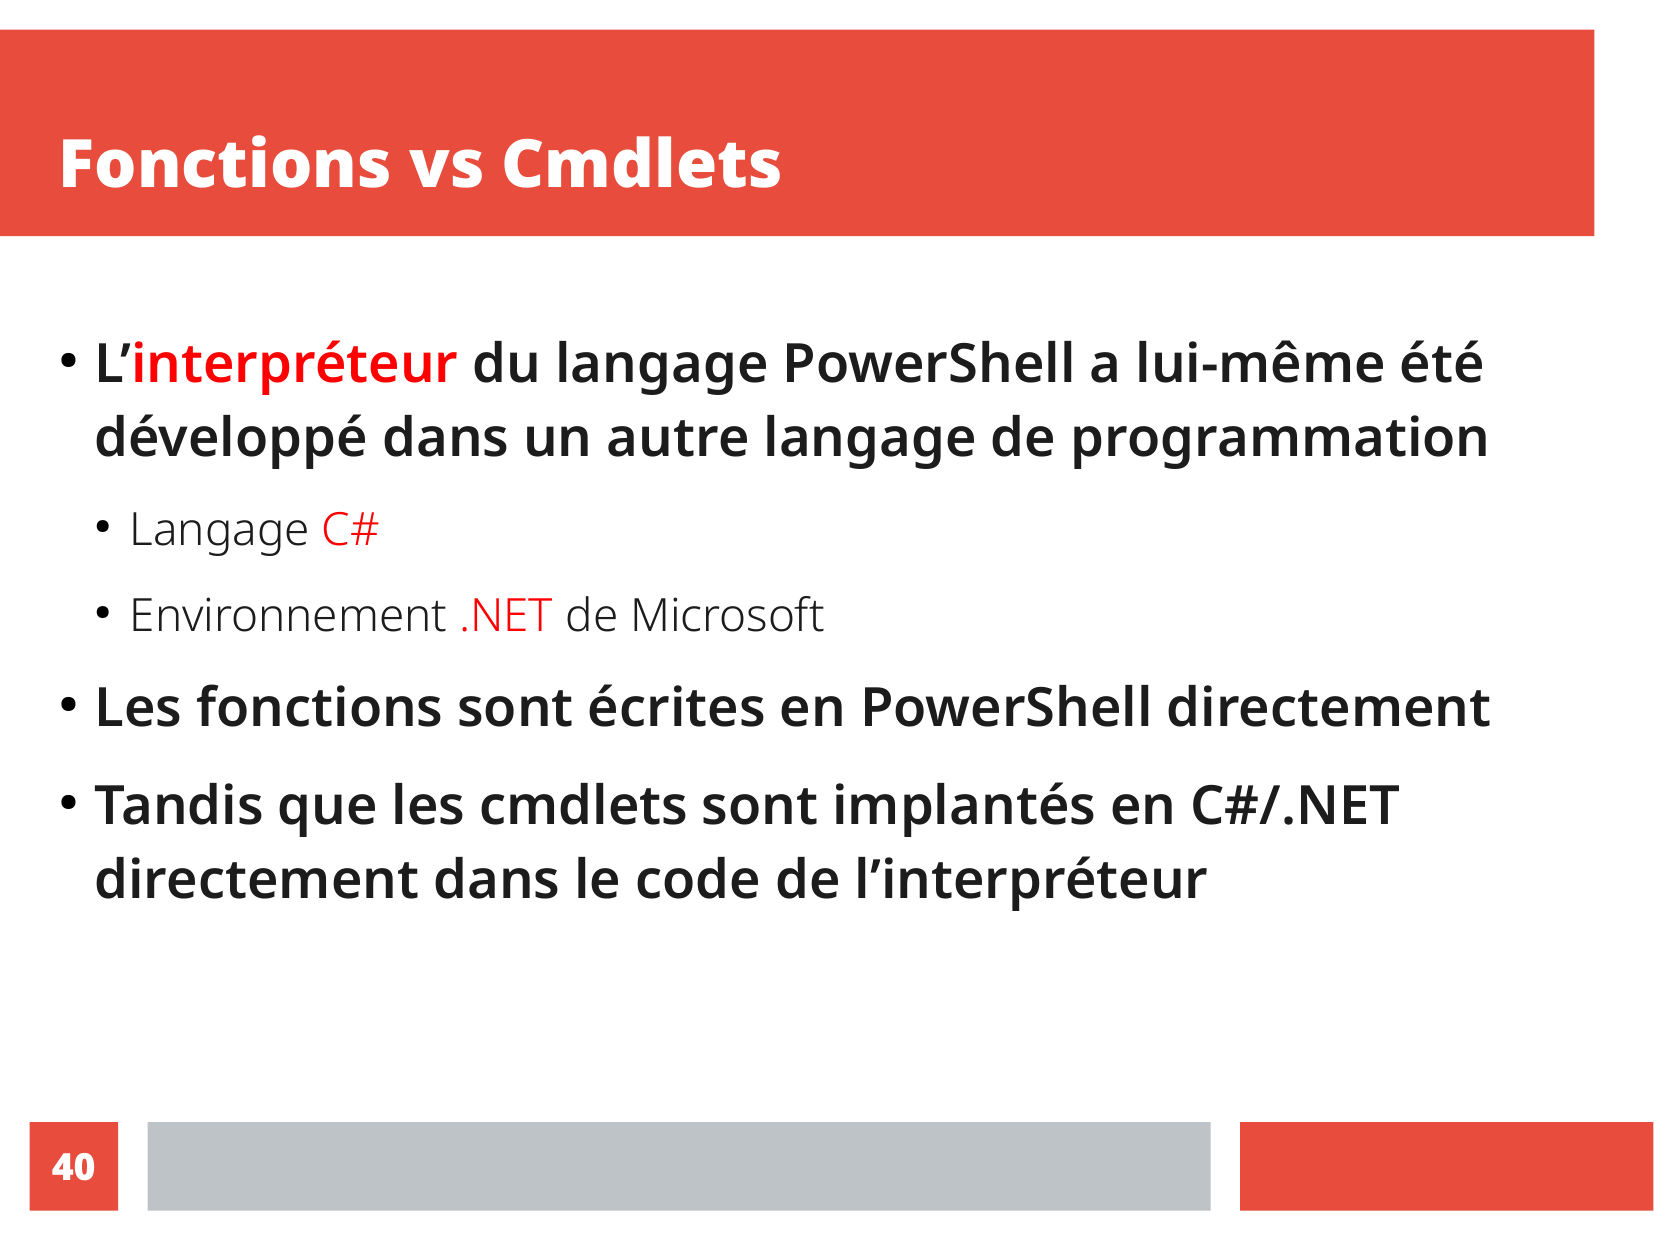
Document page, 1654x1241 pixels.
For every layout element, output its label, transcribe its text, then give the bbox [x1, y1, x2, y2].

title Fonctions vs Cmdlets [59, 59, 1595, 207]
list L’interpréteur du langage PowerShell a lui-même été développé dans un autre langage de programmation Langage C# Environnement .NET de Microsoft Les fonctions sont écrites en PowerShell directement Tandis que les cmdlets sont implantés en C#/.NET directement dans le code de l’interpréteur [59, 324, 1565, 1093]
